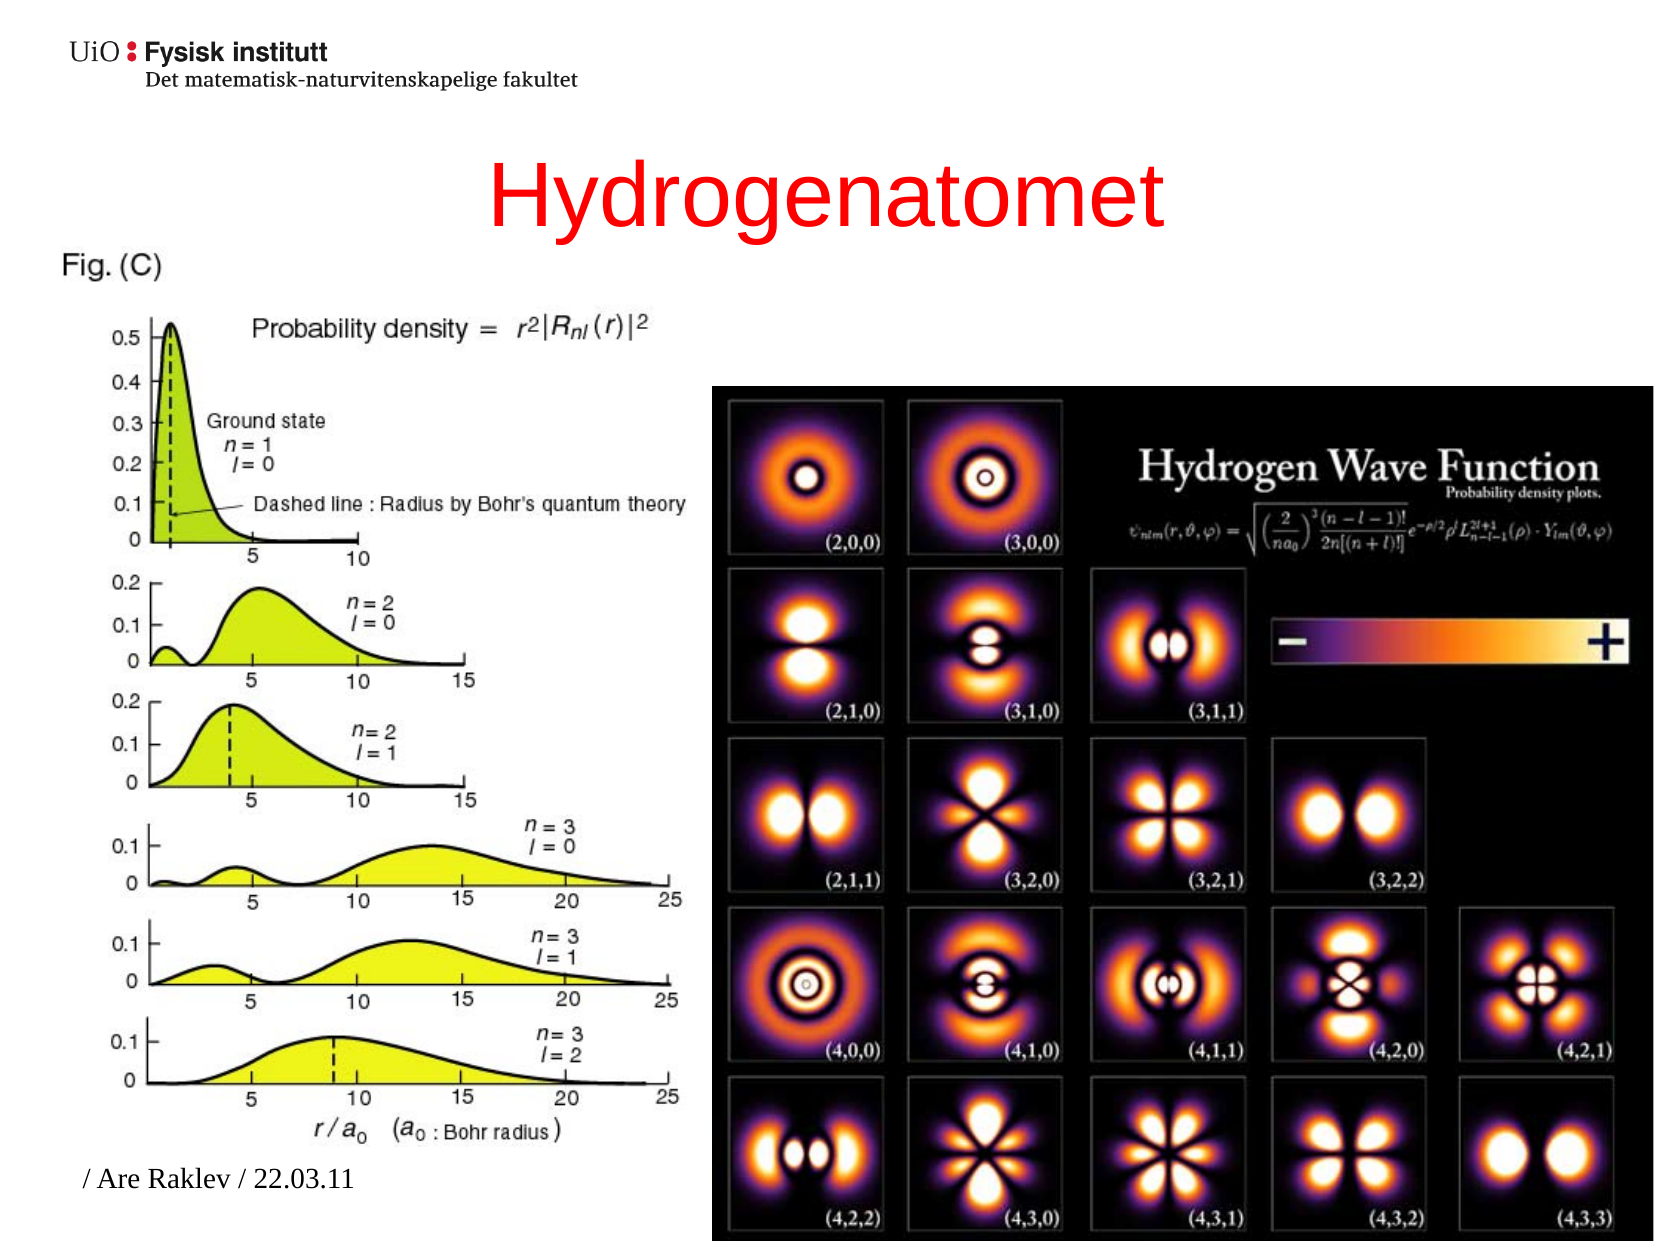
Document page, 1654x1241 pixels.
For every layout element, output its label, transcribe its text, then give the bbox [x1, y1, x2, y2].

picture [61, 246, 687, 1147]
title Hydrogenatomet [82, 90, 1571, 298]
picture [68, 37, 581, 93]
picture [712, 386, 1654, 1241]
